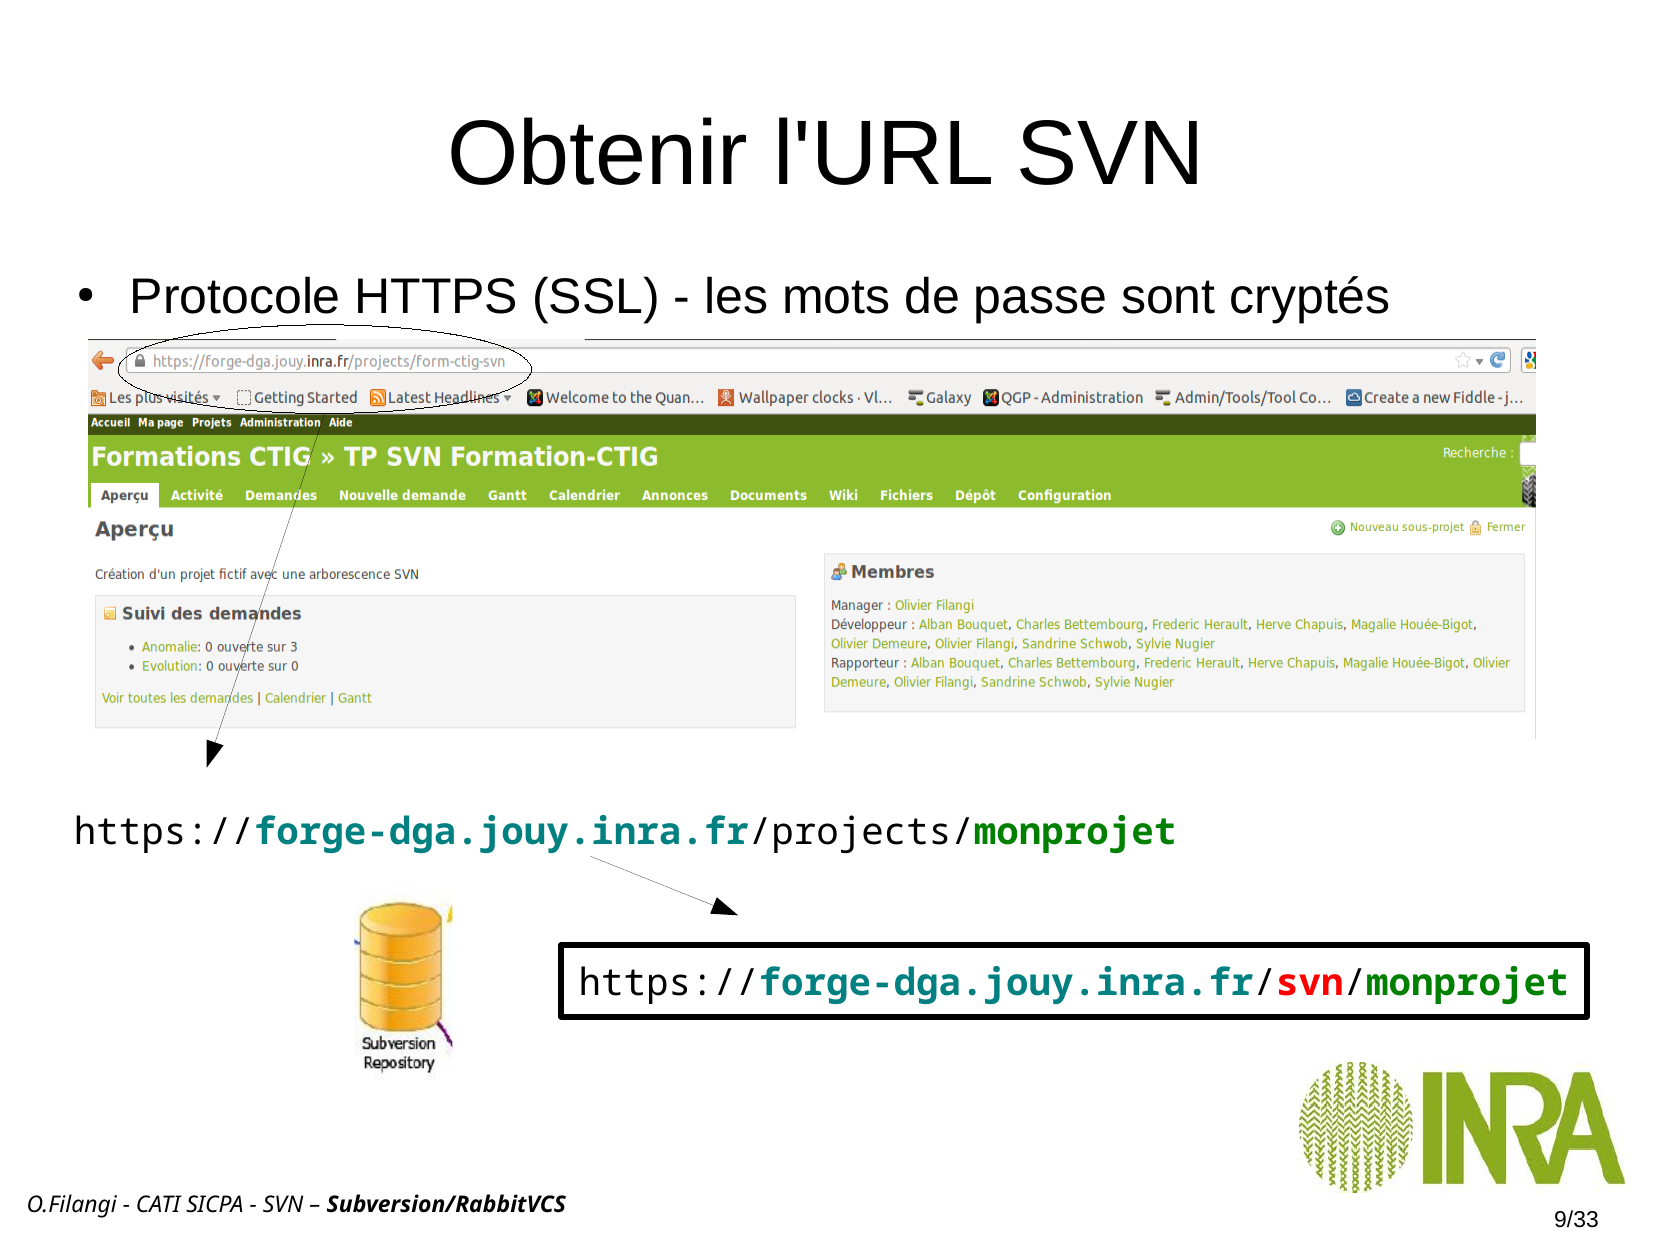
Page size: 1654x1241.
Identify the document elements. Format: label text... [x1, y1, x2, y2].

title Obtenir l'URL SVN [82, 49, 1571, 257]
text_box https://forge-dga.jouy.inra.fr/projects/monprojet [59, 796, 1192, 857]
text_box https://forge-dga.jouy.inra.fr/svn/monprojet [561, 944, 1587, 1011]
text_box <numéro>/34 [1539, 1199, 1654, 1241]
list Protocole HTTPS (SSL) - les mots de passe sont cryptés [59, 267, 1548, 355]
picture [354, 885, 453, 1082]
picture [88, 339, 324, 739]
text_box O.Filangi - CATI SICPA - SVN – Subversion/RabbitVCS [5, 1181, 611, 1227]
picture [217, 339, 1536, 739]
text_box [118, 324, 532, 414]
picture [1299, 1062, 1625, 1193]
